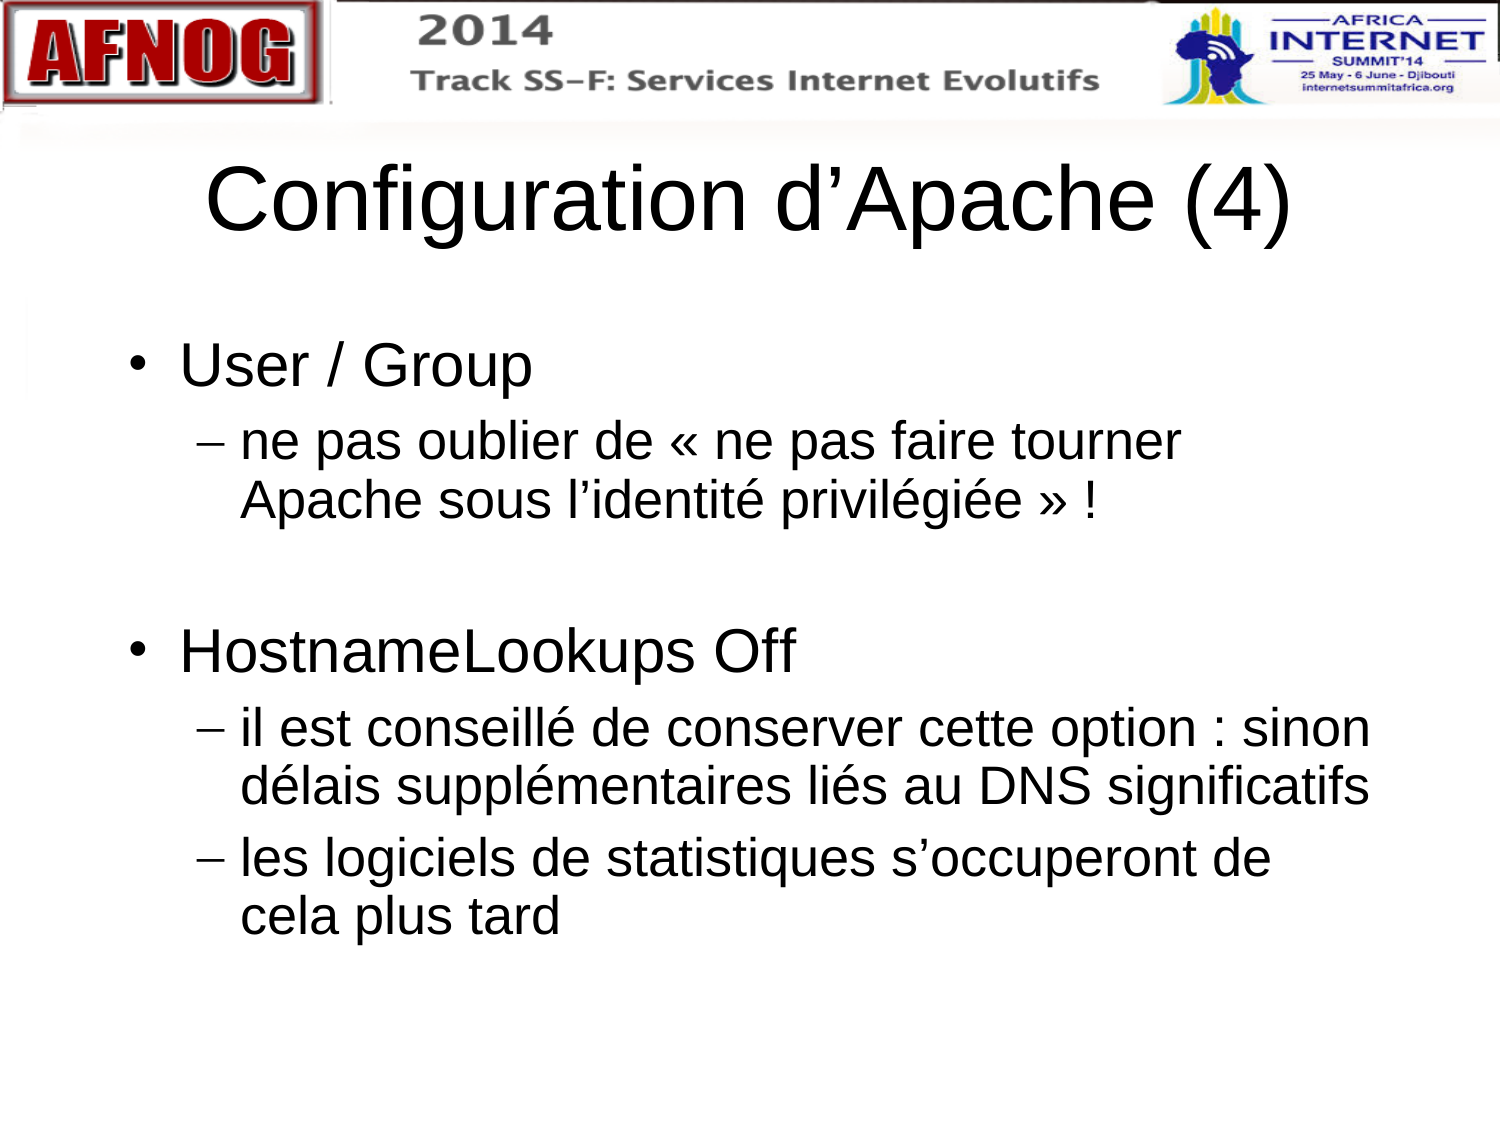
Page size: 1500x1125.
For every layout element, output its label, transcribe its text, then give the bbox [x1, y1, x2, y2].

picture [0, 0, 1500, 1125]
title Configuration d’Apache (4) [112, 99, 1388, 288]
list User / Group ne pas oublier de « ne pas faire tourner Apache sous l’identité privilégiée » ! HostnameLookups Off il est conseillé de conserver cette option : sinon délais supplémentaires liés au DNS significatifs les logiciels de statistiques s’occuperont de cela plus tard [112, 324, 1388, 1000]
